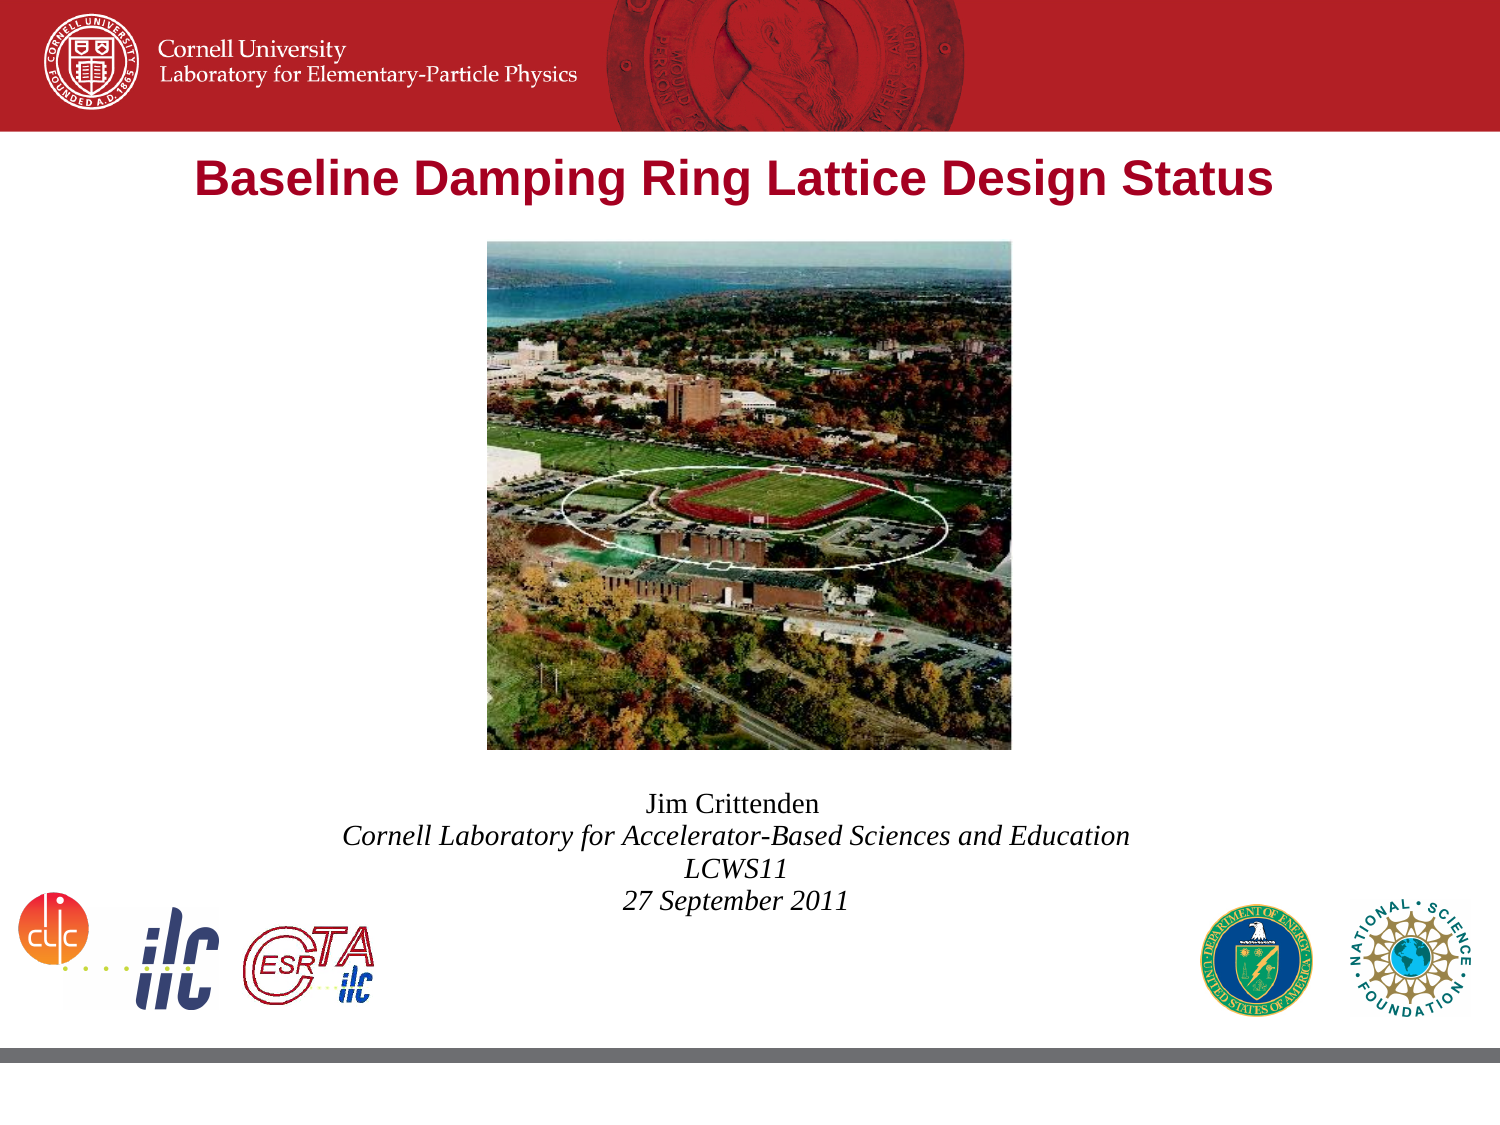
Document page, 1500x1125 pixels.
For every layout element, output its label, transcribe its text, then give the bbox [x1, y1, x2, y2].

picture [0, 874, 219, 1010]
subtitle Jim Crittenden Cornell Laboratory for Accelerator-Based Sciences and Education LCWS11 27 September 2011 [286, 780, 1187, 928]
picture [487, 239, 1013, 751]
picture [233, 899, 376, 1036]
picture [1350, 899, 1471, 1017]
picture [1200, 904, 1313, 1017]
text_box Baseline Damping Ring Lattice Design Status [194, 149, 1276, 265]
picture [0, 0, 1500, 132]
